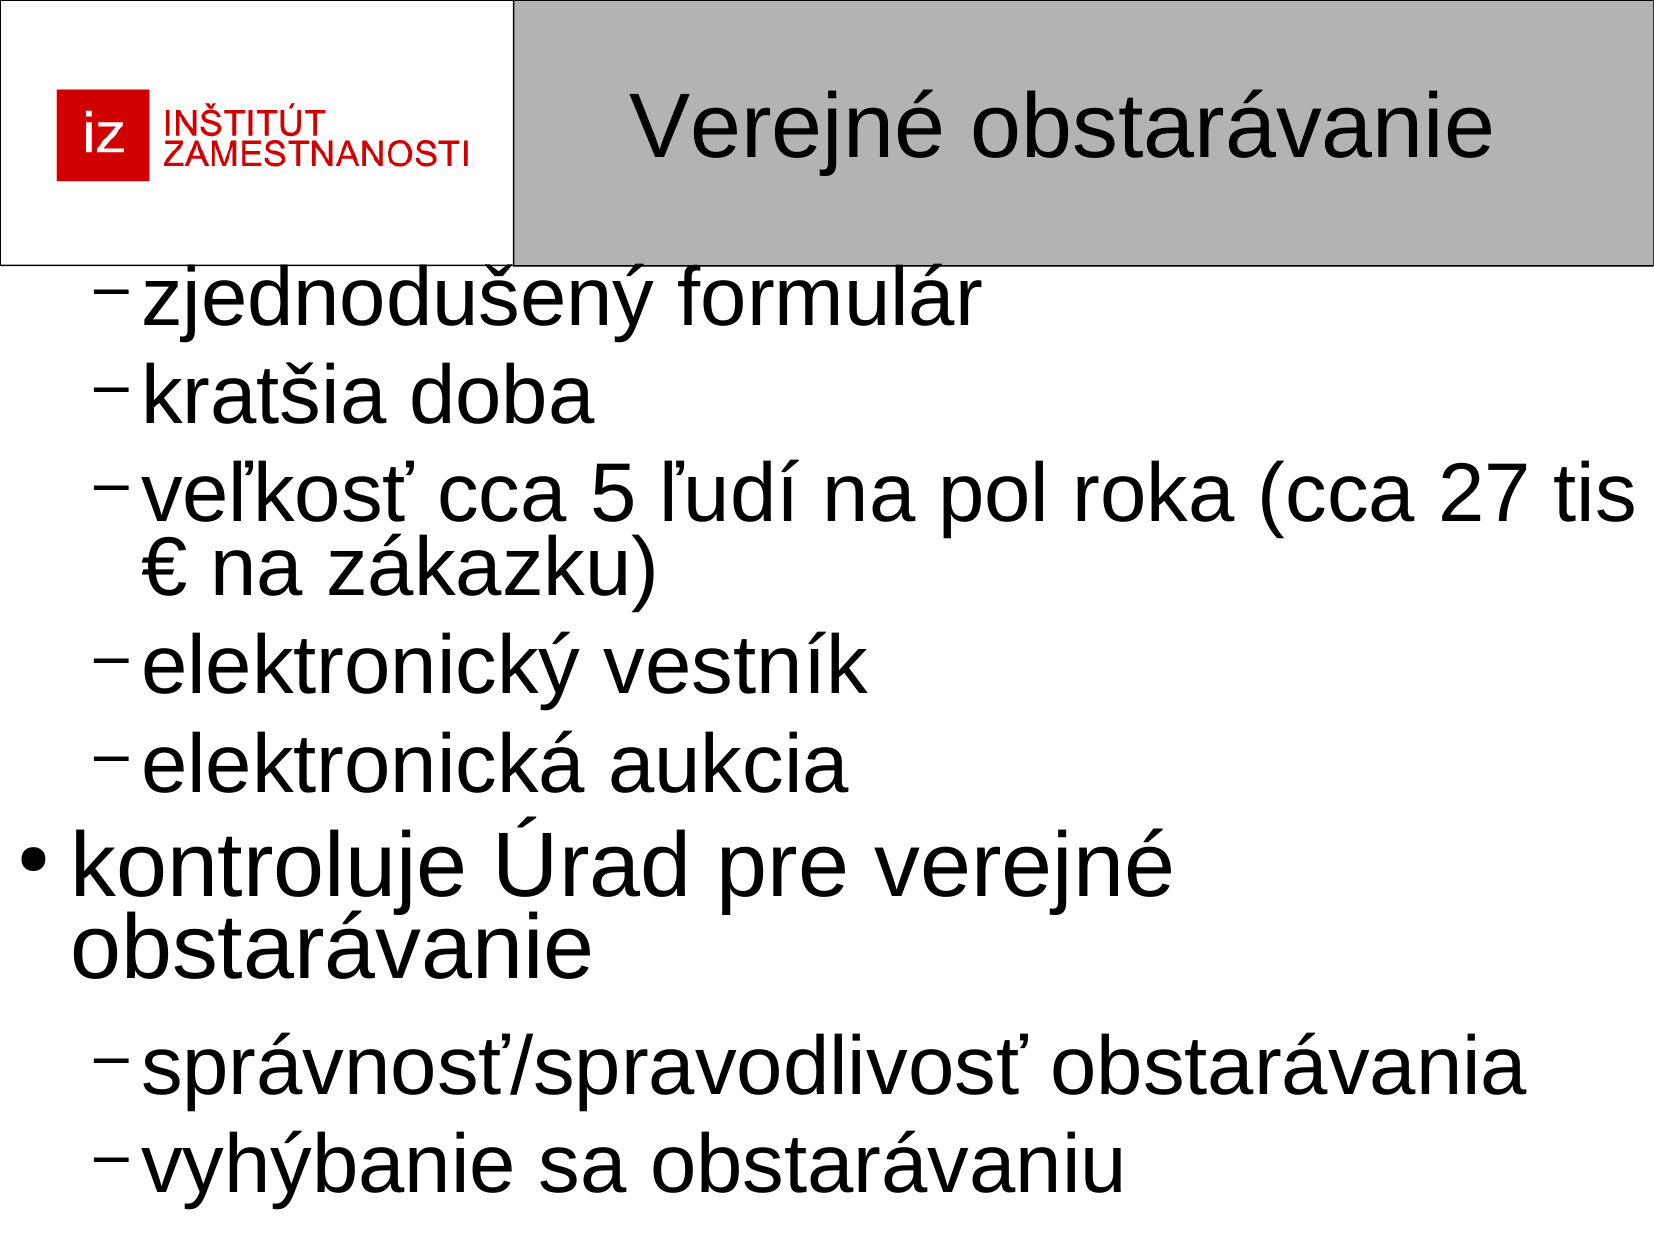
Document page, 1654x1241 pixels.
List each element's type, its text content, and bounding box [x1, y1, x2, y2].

picture [5, 8, 512, 257]
title Verejné obstarávanie [561, 37, 1565, 229]
list zjednodušený formulár kratšia doba veľkosť cca 5 ľudí na pol roka (cca 27 tis € na zákazku) elektronický vestník elektronická aukcia kontroluje Úrad pre verejné obstarávanie správnosť/spravodlivosť obstarávania vyhýbanie sa obstarávaniu [0, 265, 1654, 1227]
